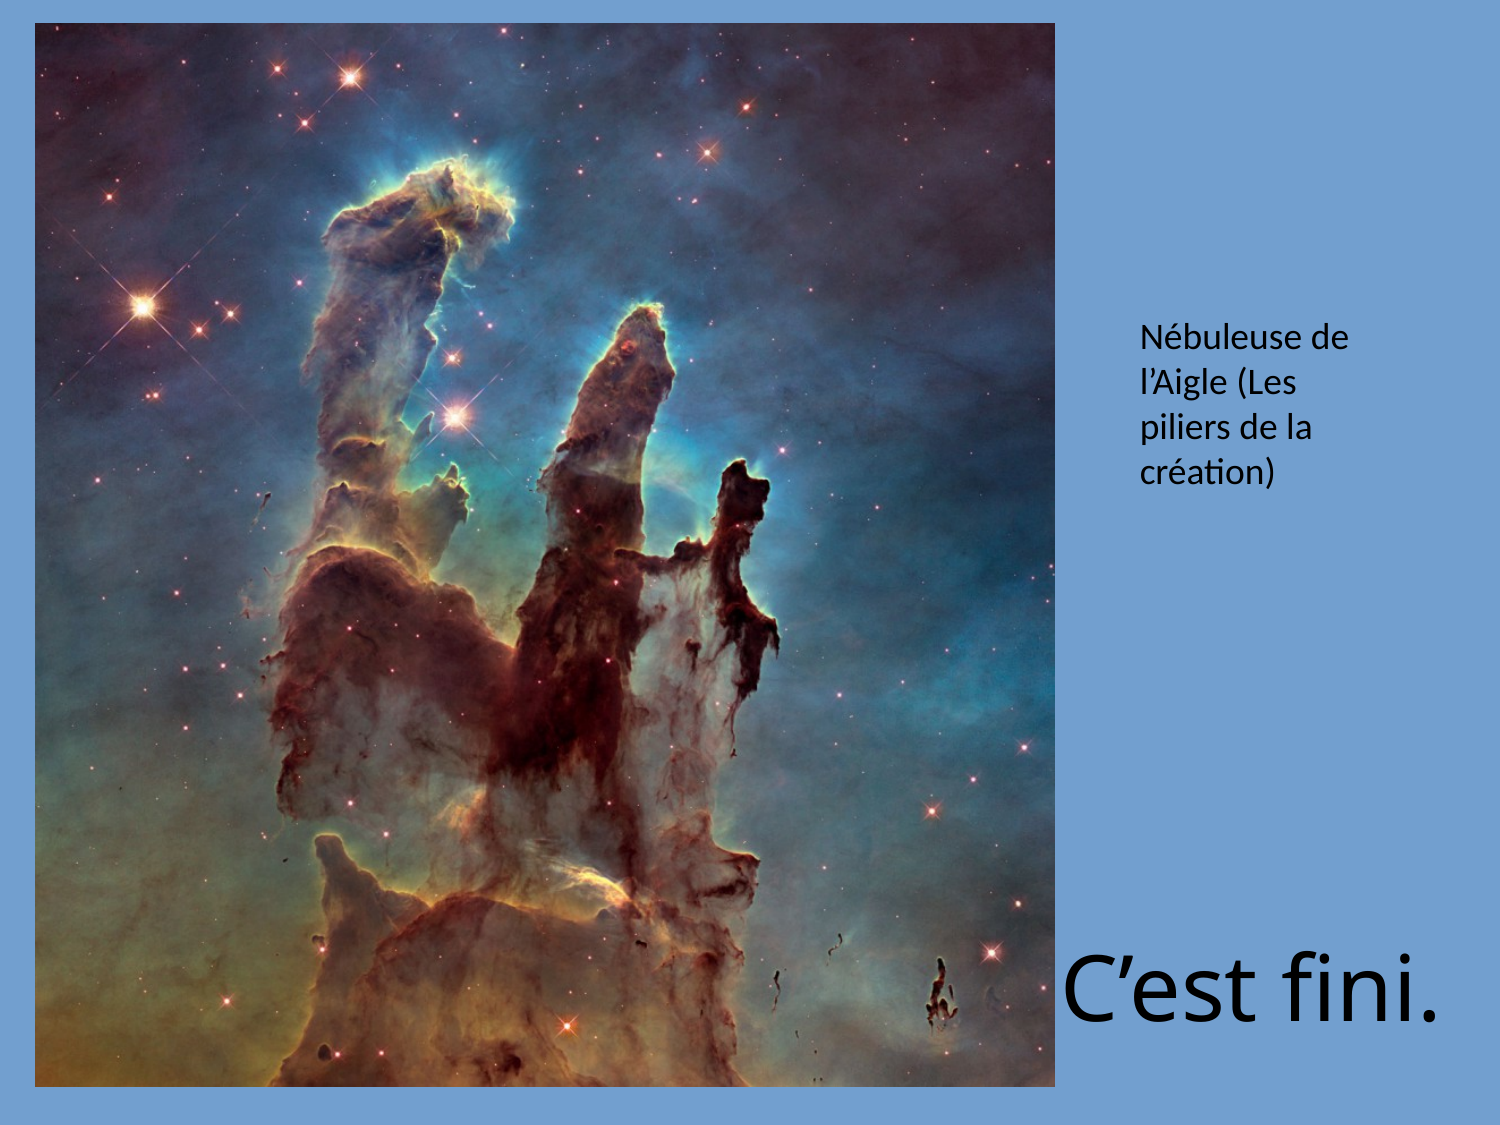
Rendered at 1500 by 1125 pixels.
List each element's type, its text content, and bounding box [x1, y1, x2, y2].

text_box C’est fini. [1055, 890, 1472, 1078]
picture [35, 23, 1055, 1087]
text_box Nébuleuse de l’Aigle (Les piliers de la création) [1125, 304, 1407, 500]
